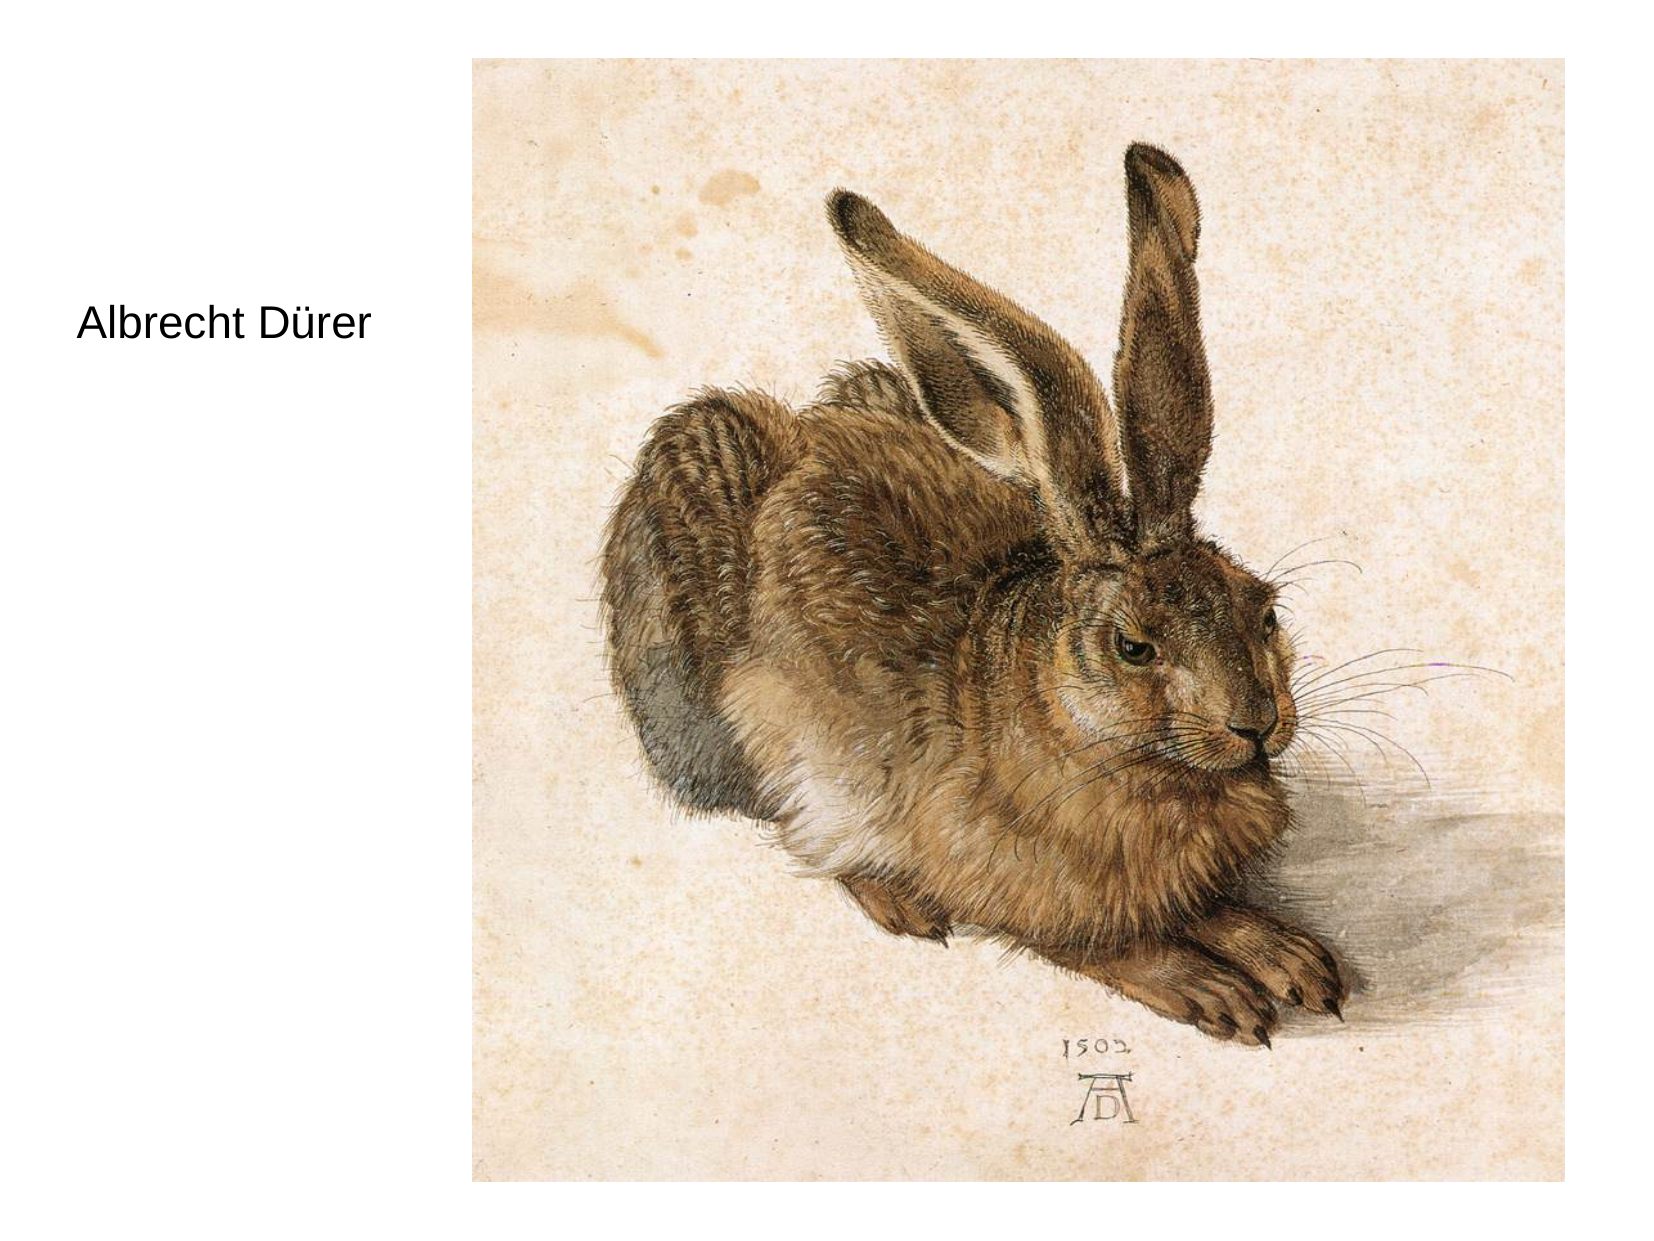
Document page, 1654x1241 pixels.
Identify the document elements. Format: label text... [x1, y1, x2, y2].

title Albrecht Dürer [59, 227, 390, 420]
picture [472, 58, 1565, 1182]
